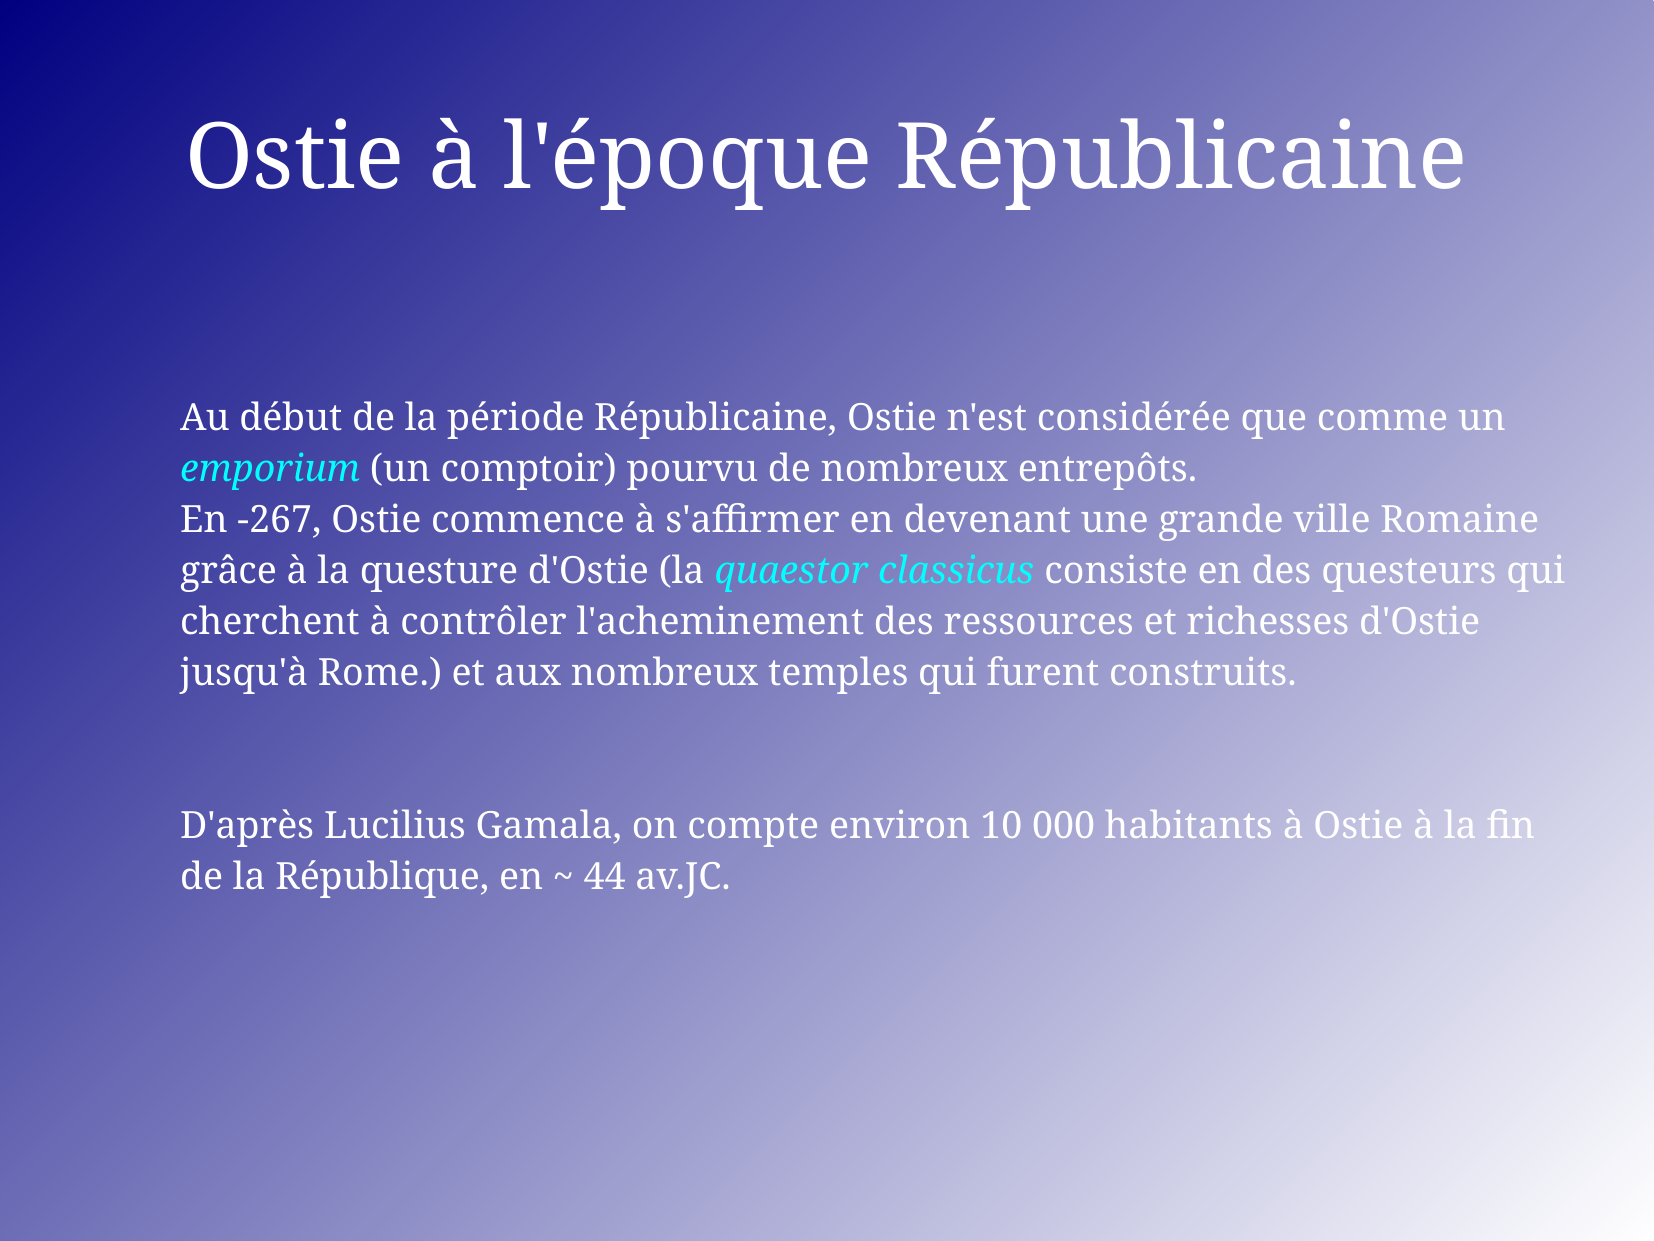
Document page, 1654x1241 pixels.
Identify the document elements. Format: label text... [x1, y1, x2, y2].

text_box Au début de la période Républicaine, Ostie n'est considérée que comme un emporium (un comptoir) pourvu de nombreux entrepôts. En -267, Ostie commence à s'affirmer en devenant une grande ville Romaine grâce à la questure d'Ostie (la quaestor classicus consiste en des questeurs qui cherchent à contrôler l'acheminement des ressources et richesses d'Ostie jusqu'à Rome.) et aux nombreux temples qui furent construits. D'après Lucilius Gamala, on compte environ 10 000 habitants à Ostie à la fin de la République, en ~ 44 av.JC. [165, 383, 1583, 851]
title Ostie à l'époque Républicaine [82, 49, 1571, 257]
